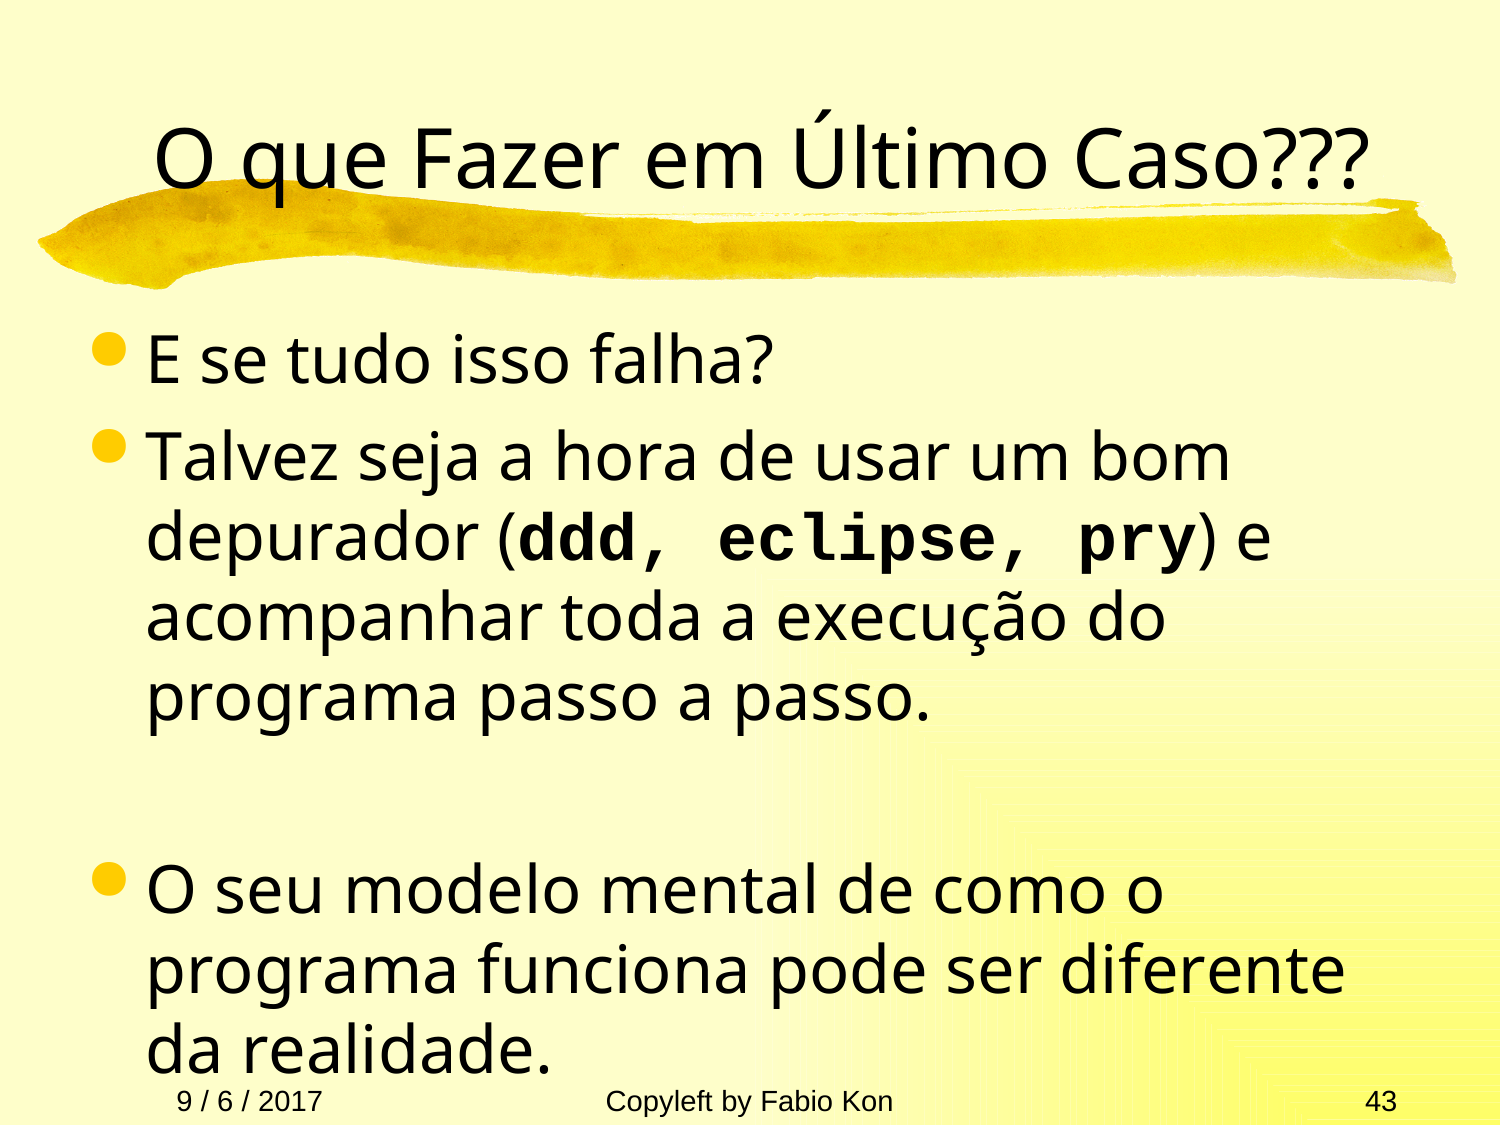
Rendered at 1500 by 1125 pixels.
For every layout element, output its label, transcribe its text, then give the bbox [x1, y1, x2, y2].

title O que Fazer em Último Caso??? [125, 0, 1401, 213]
list E se tudo isso falha? Talvez seja a hora de usar um bom depurador (ddd, eclipse, pry) e acompanhar toda a execução do programa passo a passo. O seu modelo mental de como o programa funciona pode ser diferente da realidade. [74, 309, 1417, 1095]
picture [24, 174, 1463, 297]
